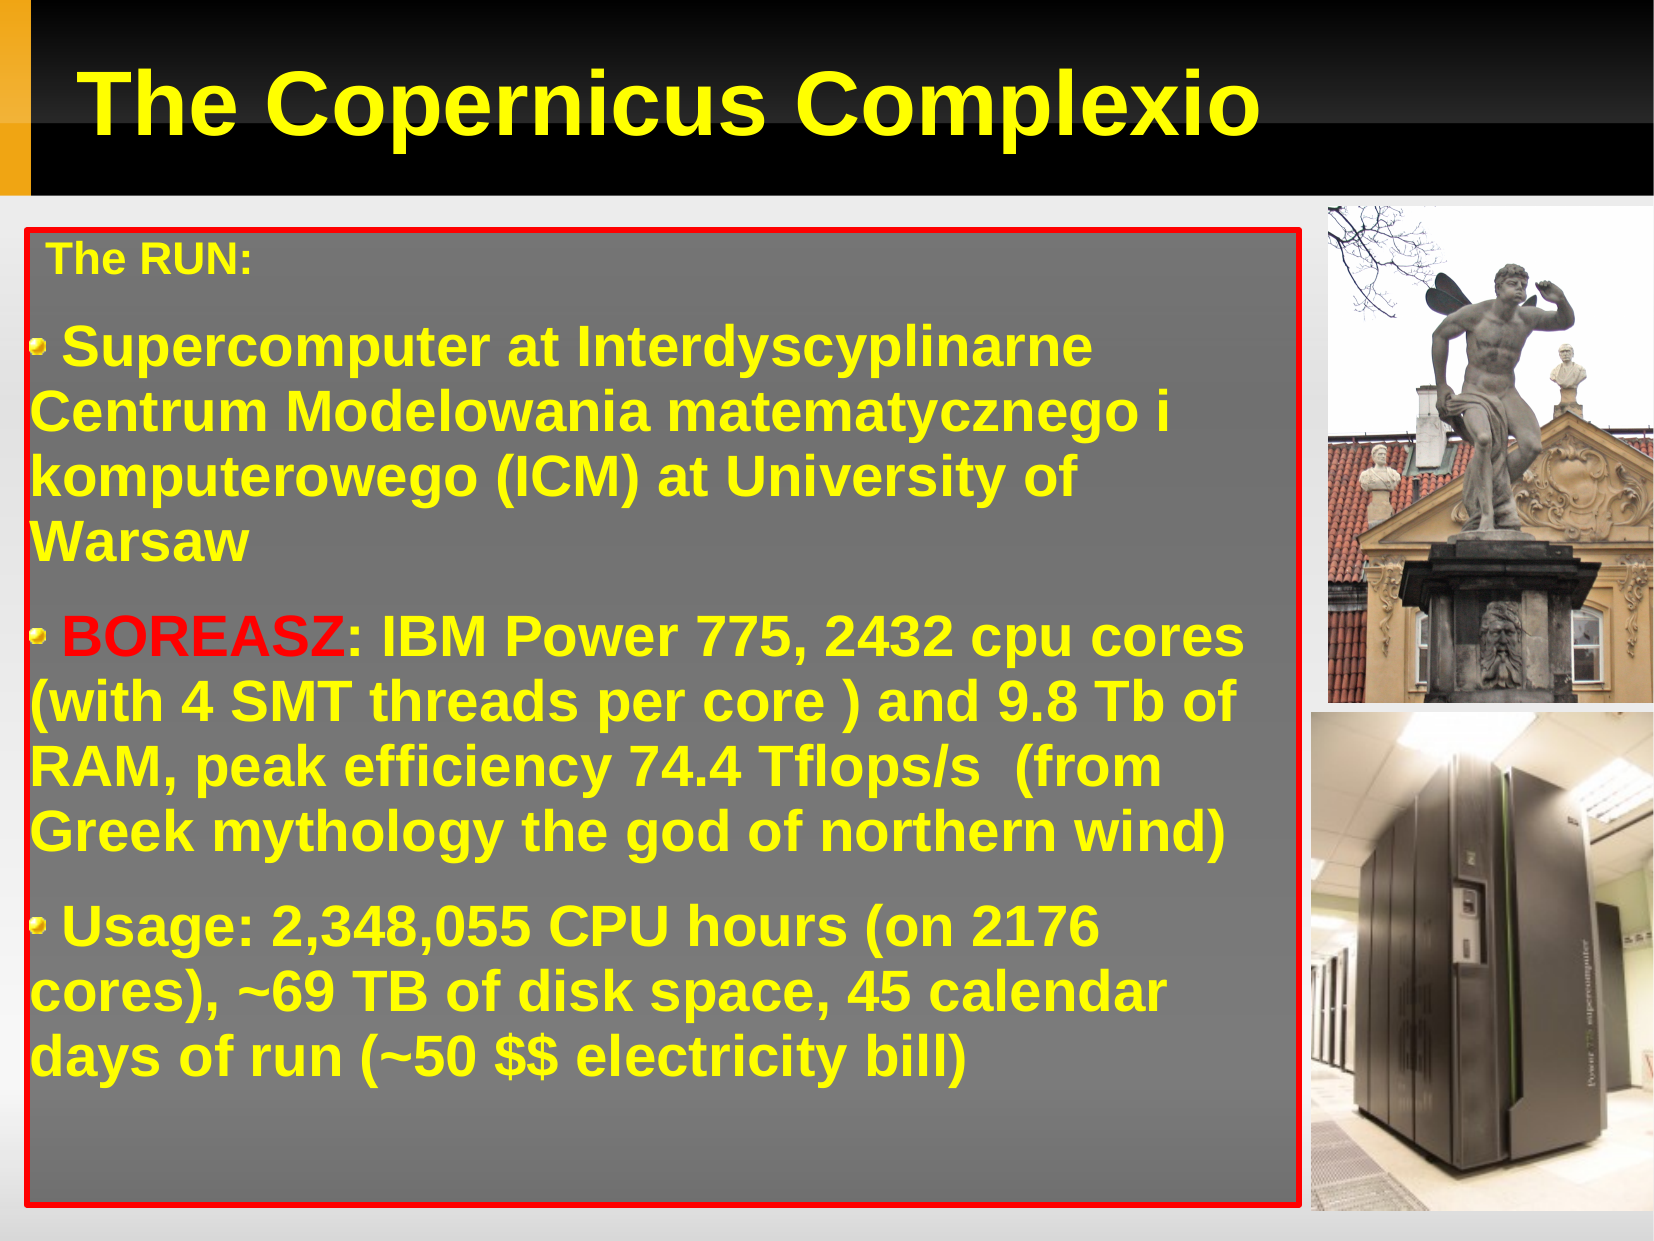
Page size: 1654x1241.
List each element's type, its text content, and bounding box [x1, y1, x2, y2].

list The RUN: Supercomputer at Interdyscyplinarne Centrum Modelowania matematycznego i komputerowego (ICM) at University of Warsaw BOREASZ: IBM Power 775, 2432 cpu cores (with 4 SMT threads per core ) and 9.8 Tb of RAM, peak efficiency 74.4 Tflops/s (from Greek mythology the god of northern wind) Usage: 2,348,055 CPU hours (on 2176 cores), ~69 TB of disk space, 45 calendar days of run (~50 $$ electricity bill) [26, 230, 1300, 1205]
picture [0, 0, 1654, 1241]
title The Copernicus Complexio [76, 0, 1565, 208]
